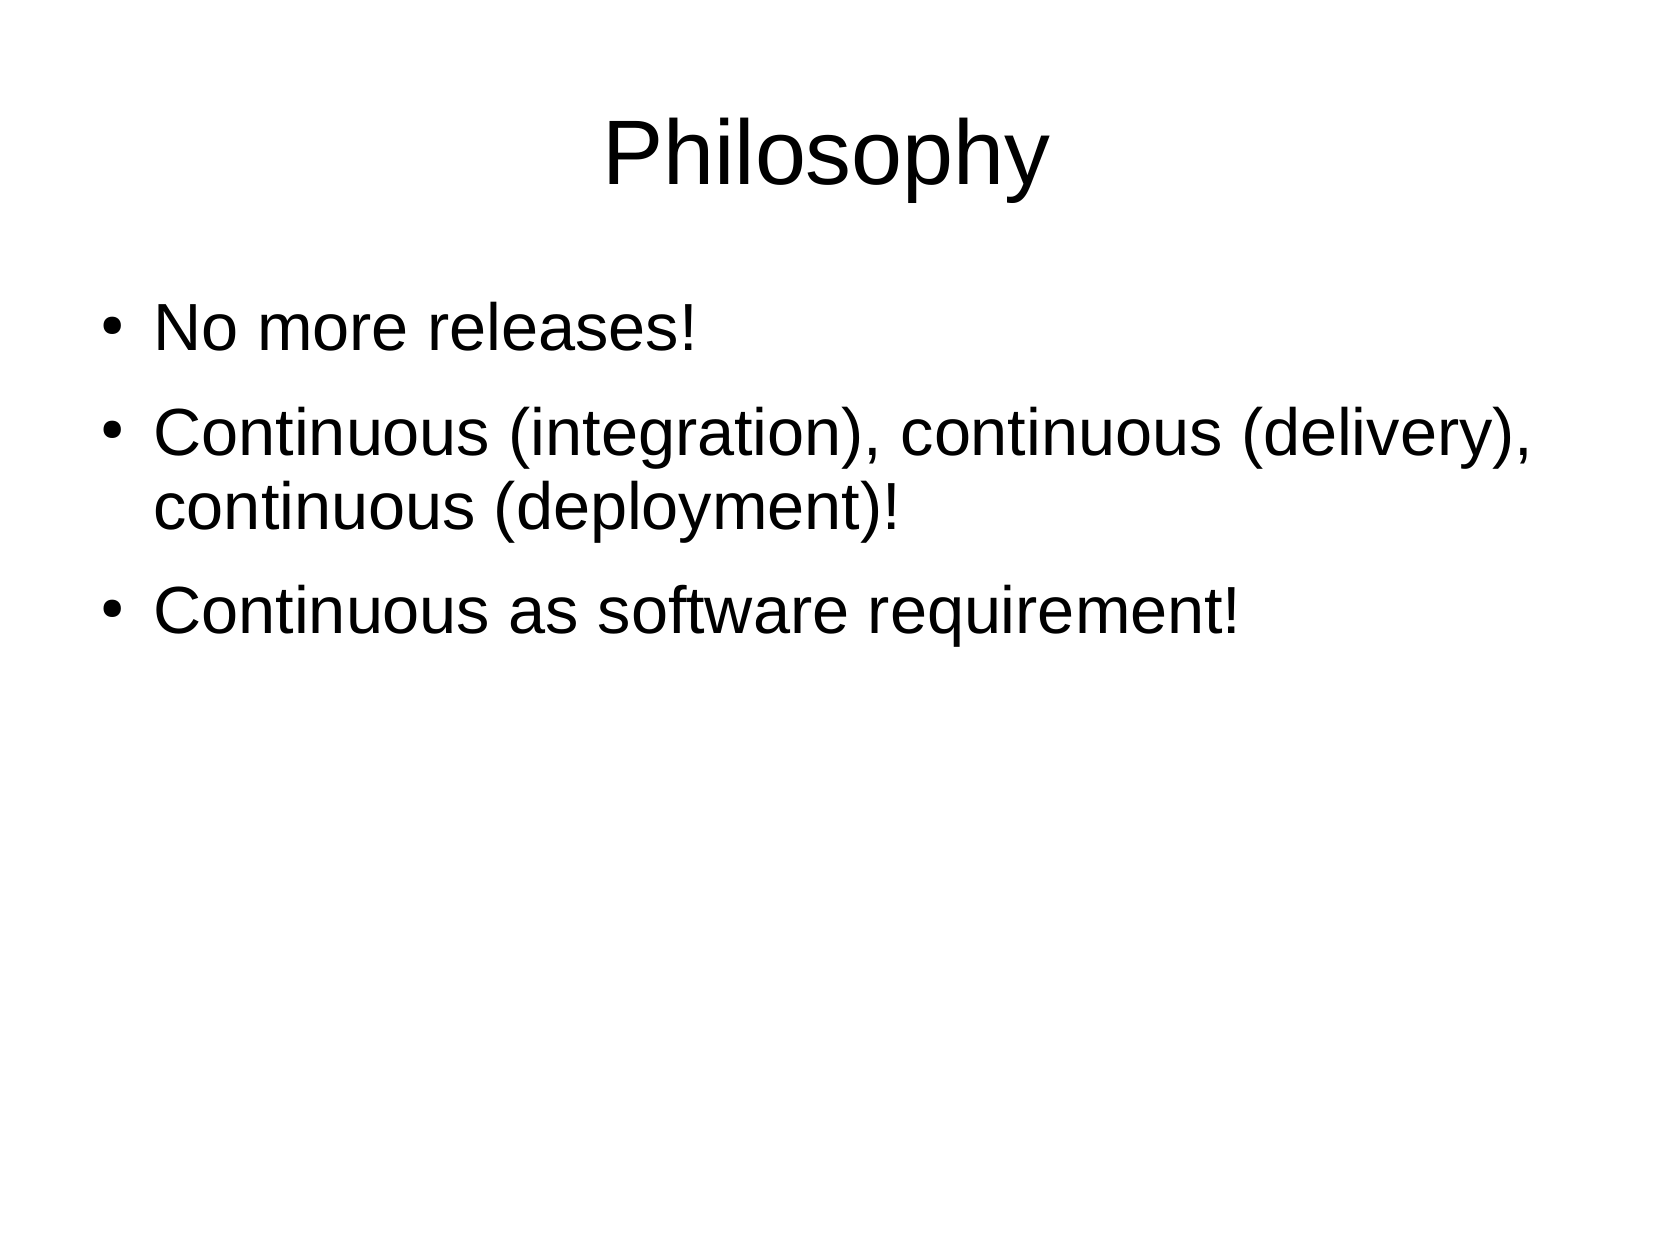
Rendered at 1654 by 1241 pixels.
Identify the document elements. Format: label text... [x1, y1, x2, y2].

list No more releases! Continuous (integration), continuous (delivery), continuous (deployment)! Continuous as software requirement! [82, 290, 1571, 1109]
title Philosophy [82, 49, 1571, 257]
